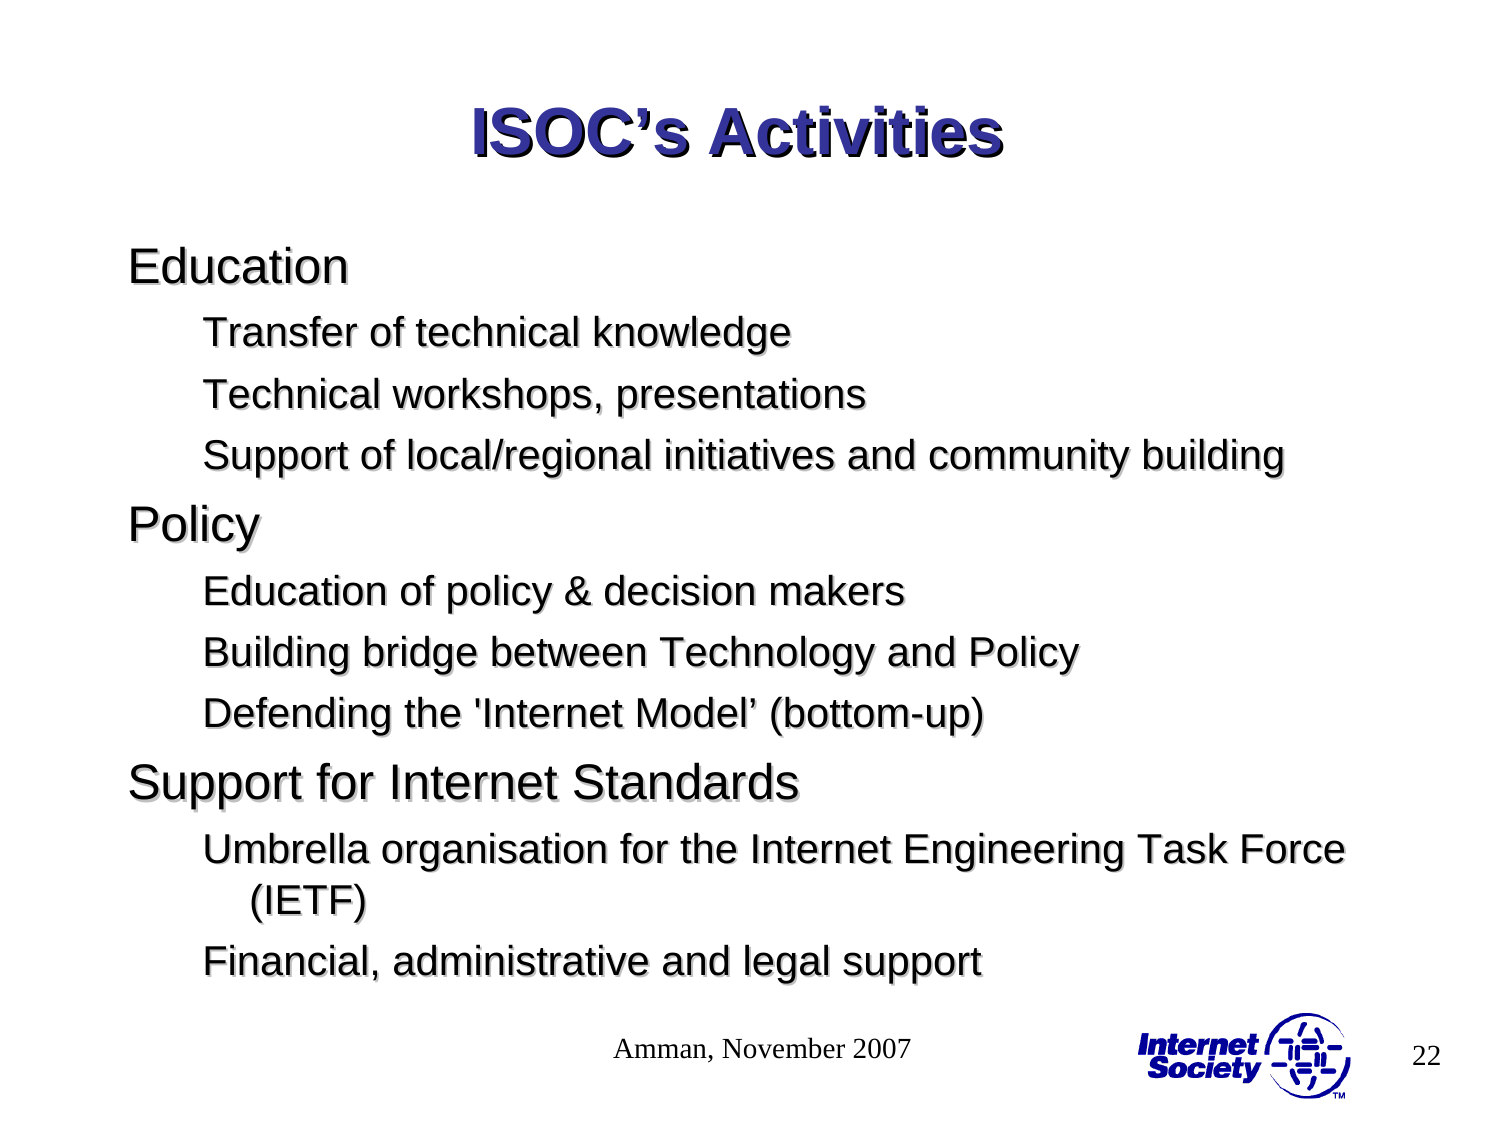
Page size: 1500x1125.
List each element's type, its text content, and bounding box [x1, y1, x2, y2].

list Education Transfer of technical knowledge Technical workshops, presentations Support of local/regional initiatives and community building Policy Education of policy & decision makers Building bridge between Technology and Policy Defending the 'Internet Model’ (bottom-up) Support for Internet Standards Umbrella organisation for the Internet Engineering Task Force (IETF) Financial, administrative and legal support [112, 224, 1388, 1042]
picture [1137, 1042, 1351, 1099]
title ISOC’s Activities [99, 37, 1375, 225]
